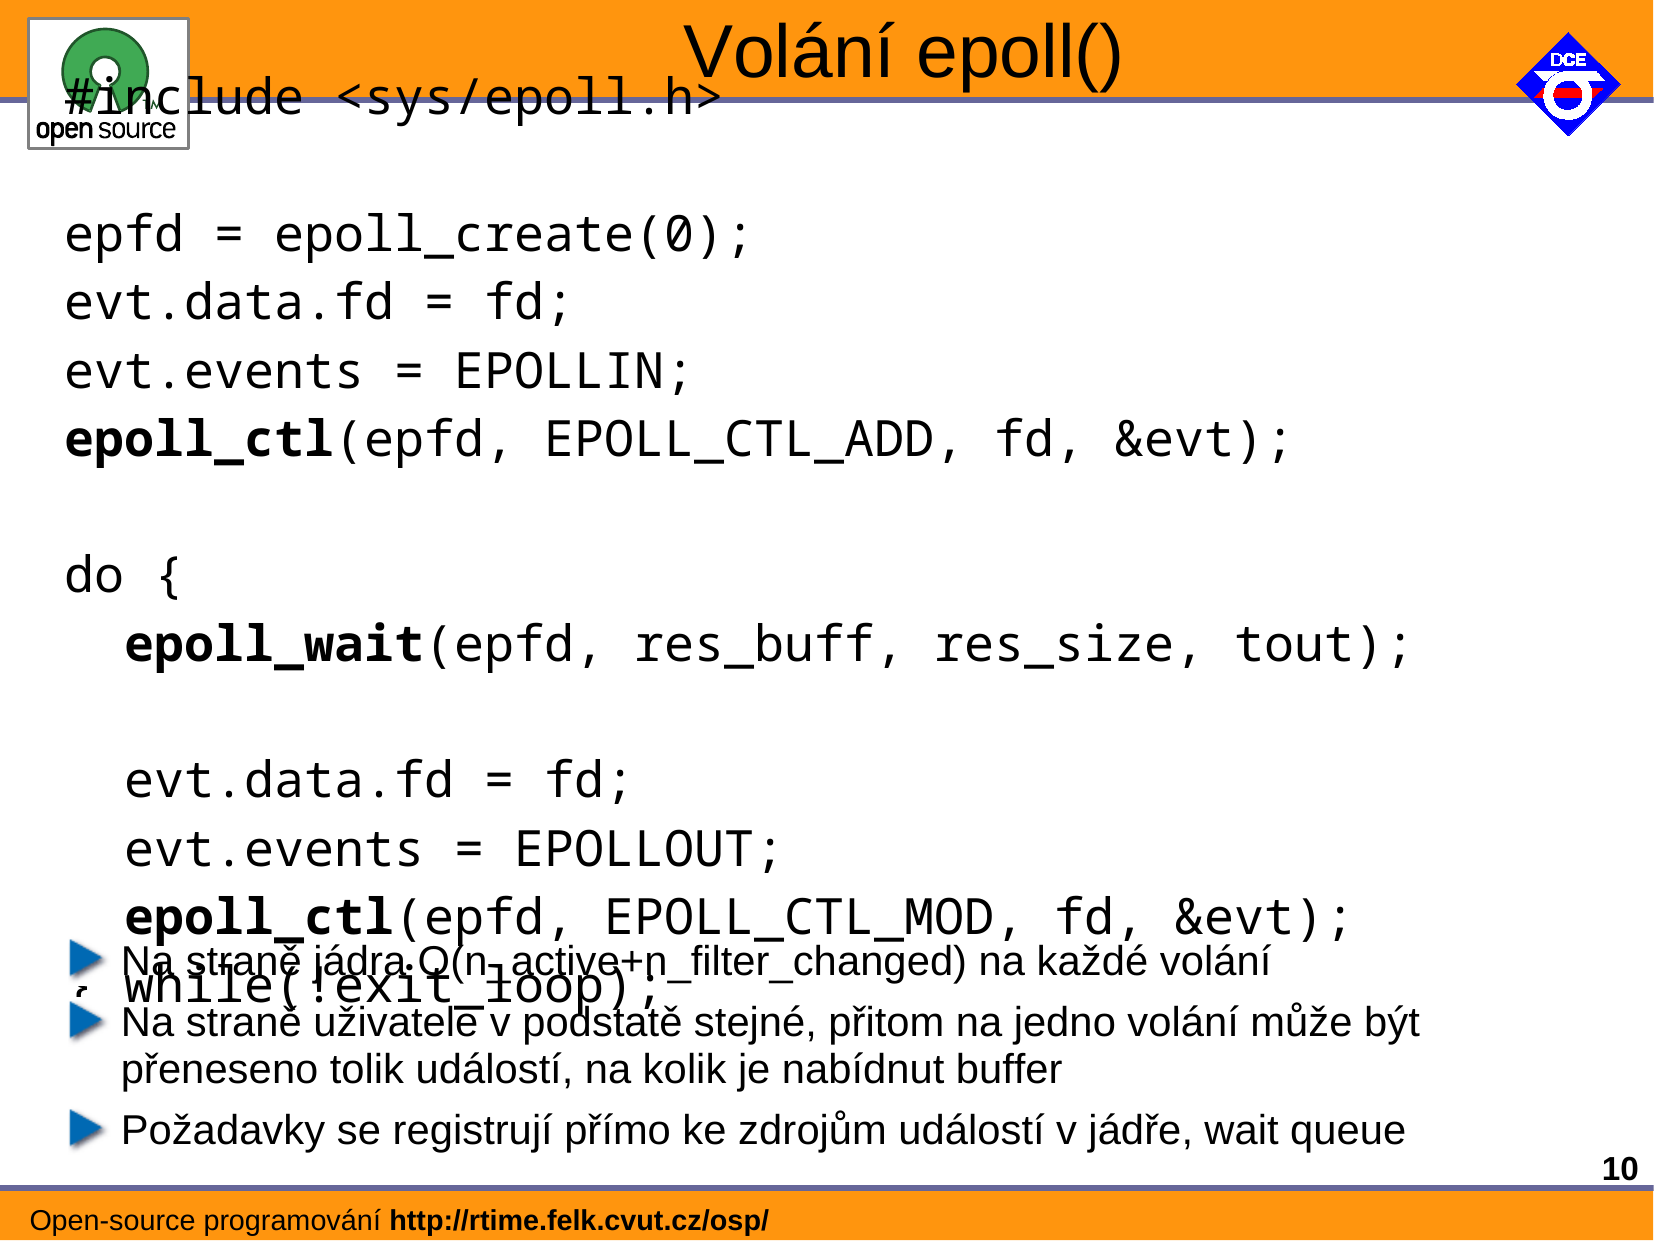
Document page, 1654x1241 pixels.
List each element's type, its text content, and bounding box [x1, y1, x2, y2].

title Volání epoll() [178, 4, 1631, 98]
subtitle #include <sys/epoll.h> epfd = epoll_create(0); evt.data.fd = fd; evt.events = EPOLLIN; epoll_ctl(epfd, EPOLL_CTL_ADD, fd, &evt); do { epoll_wait(epfd, res_buff, res_size, tout); evt.data.fd = fd; evt.events = EPOLLOUT; epoll_ctl(epfd, EPOLL_CTL_MOD, fd, &evt); } while(!exit_loop); [64, 150, 1588, 929]
list Na straně jádra O(n_active+n_filter_changed) na každé volání Na straně uživatele v podstatě stejné, přitom na jedno volání může být přeneseno tolik událostí, na kolik je nabídnut buffer Požadavky se registrují přímo ke zdrojům událostí v jádře, wait queue [49, 937, 1613, 1176]
